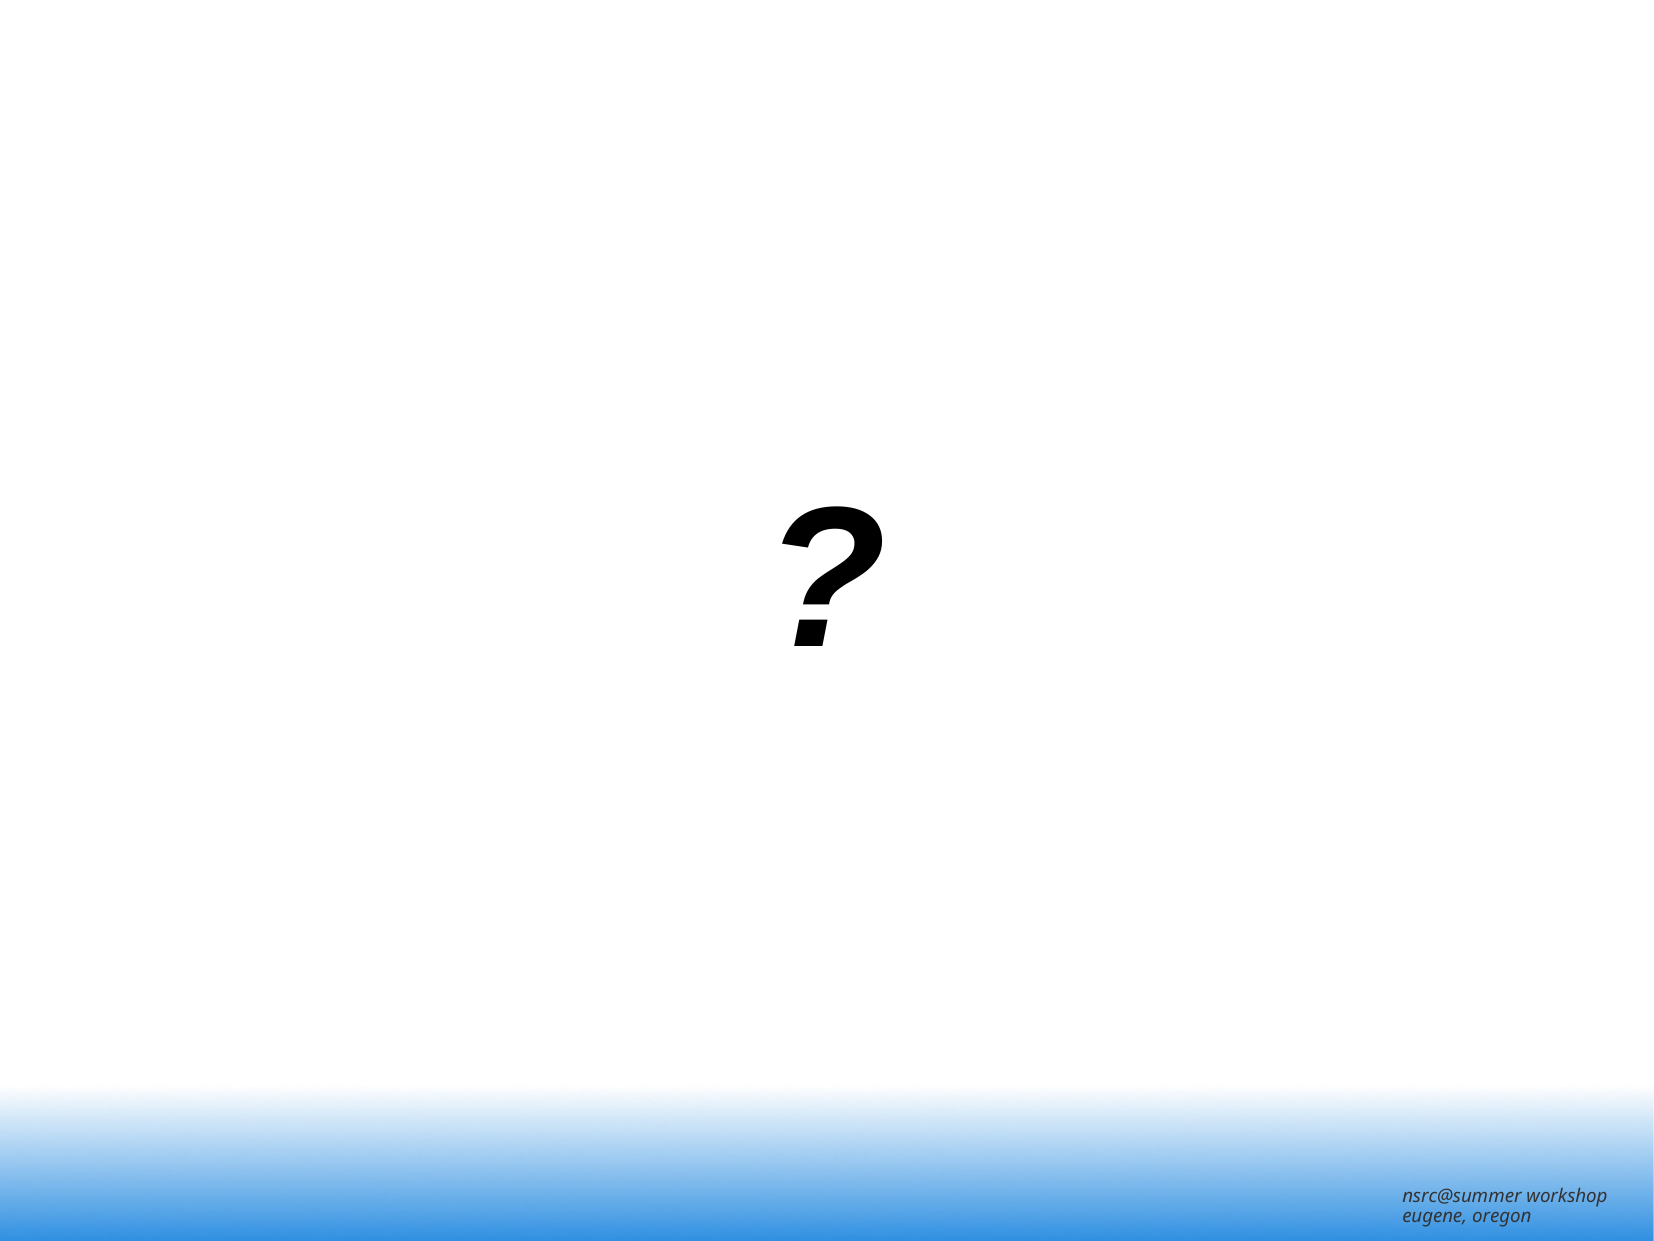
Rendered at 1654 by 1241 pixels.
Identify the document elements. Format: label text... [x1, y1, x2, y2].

picture [0, 1083, 1654, 1241]
title ? [82, 49, 1570, 1088]
